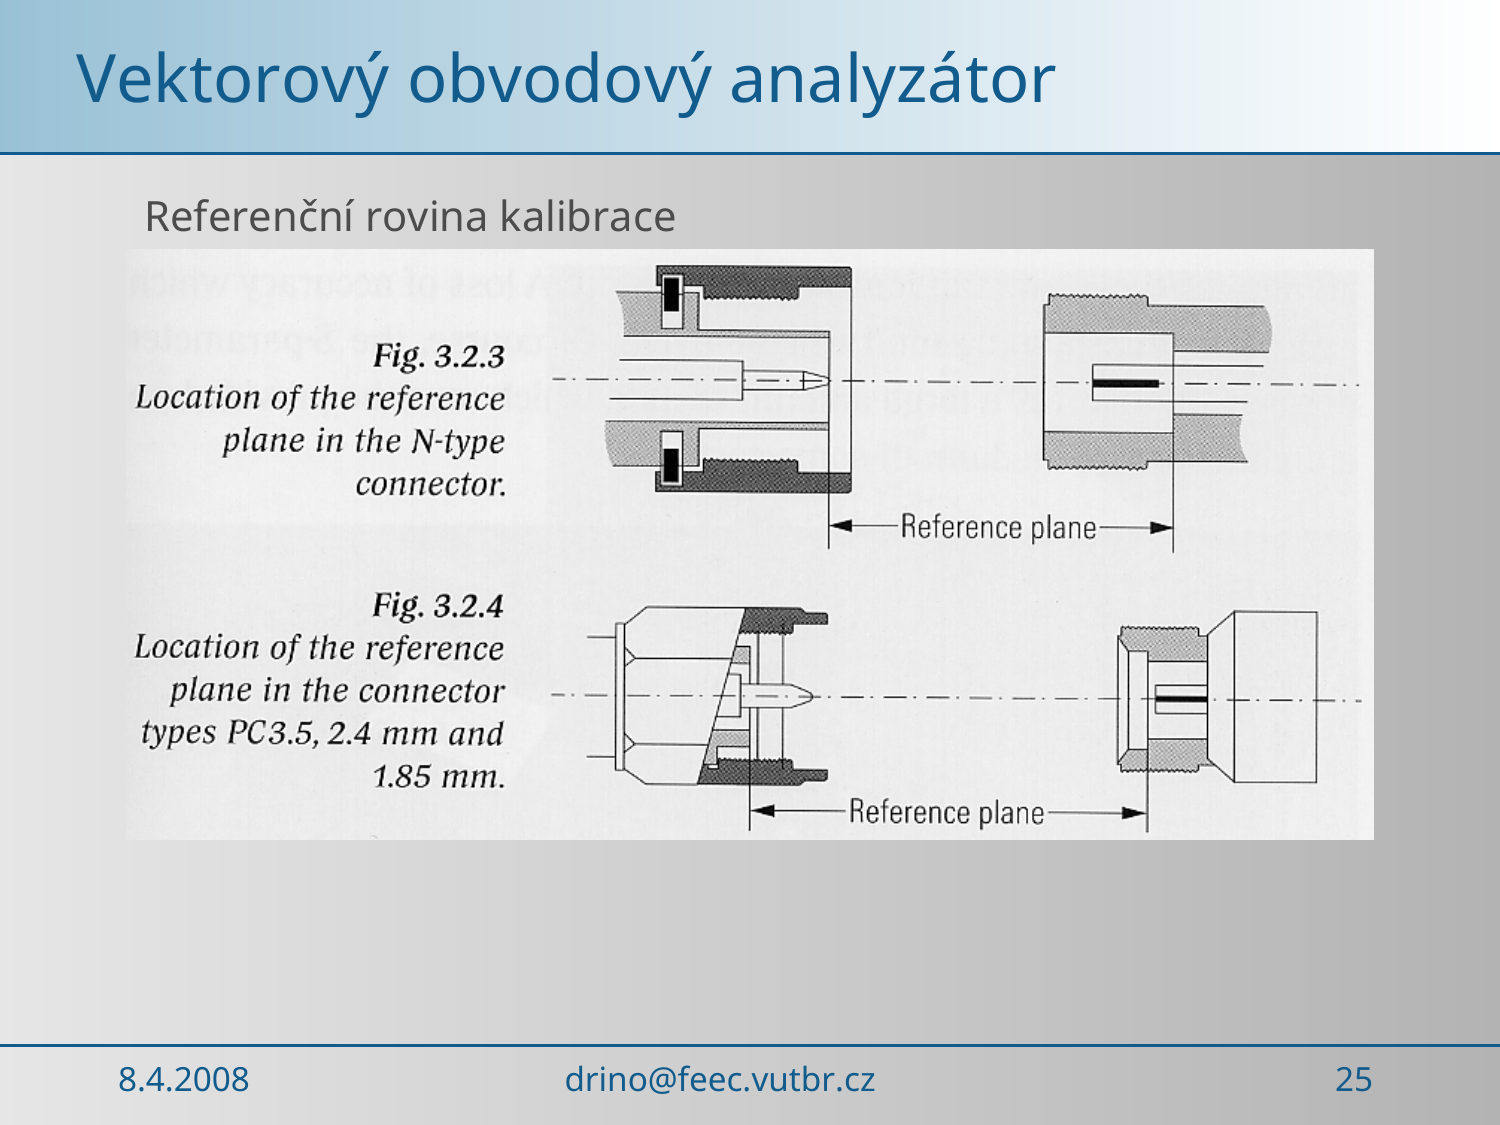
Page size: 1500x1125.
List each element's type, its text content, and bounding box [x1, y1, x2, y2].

text_box 8.4.2008 [103, 1049, 432, 1125]
text_box Referenční rovina kalibrace [59, 178, 1442, 252]
text_box drino@feec.vutbr.cz [454, 1049, 987, 1125]
title Vektorový obvodový analyzátor [0, 0, 1500, 152]
text_box <číslo> [1075, 1049, 1388, 1125]
picture [126, 249, 1374, 840]
